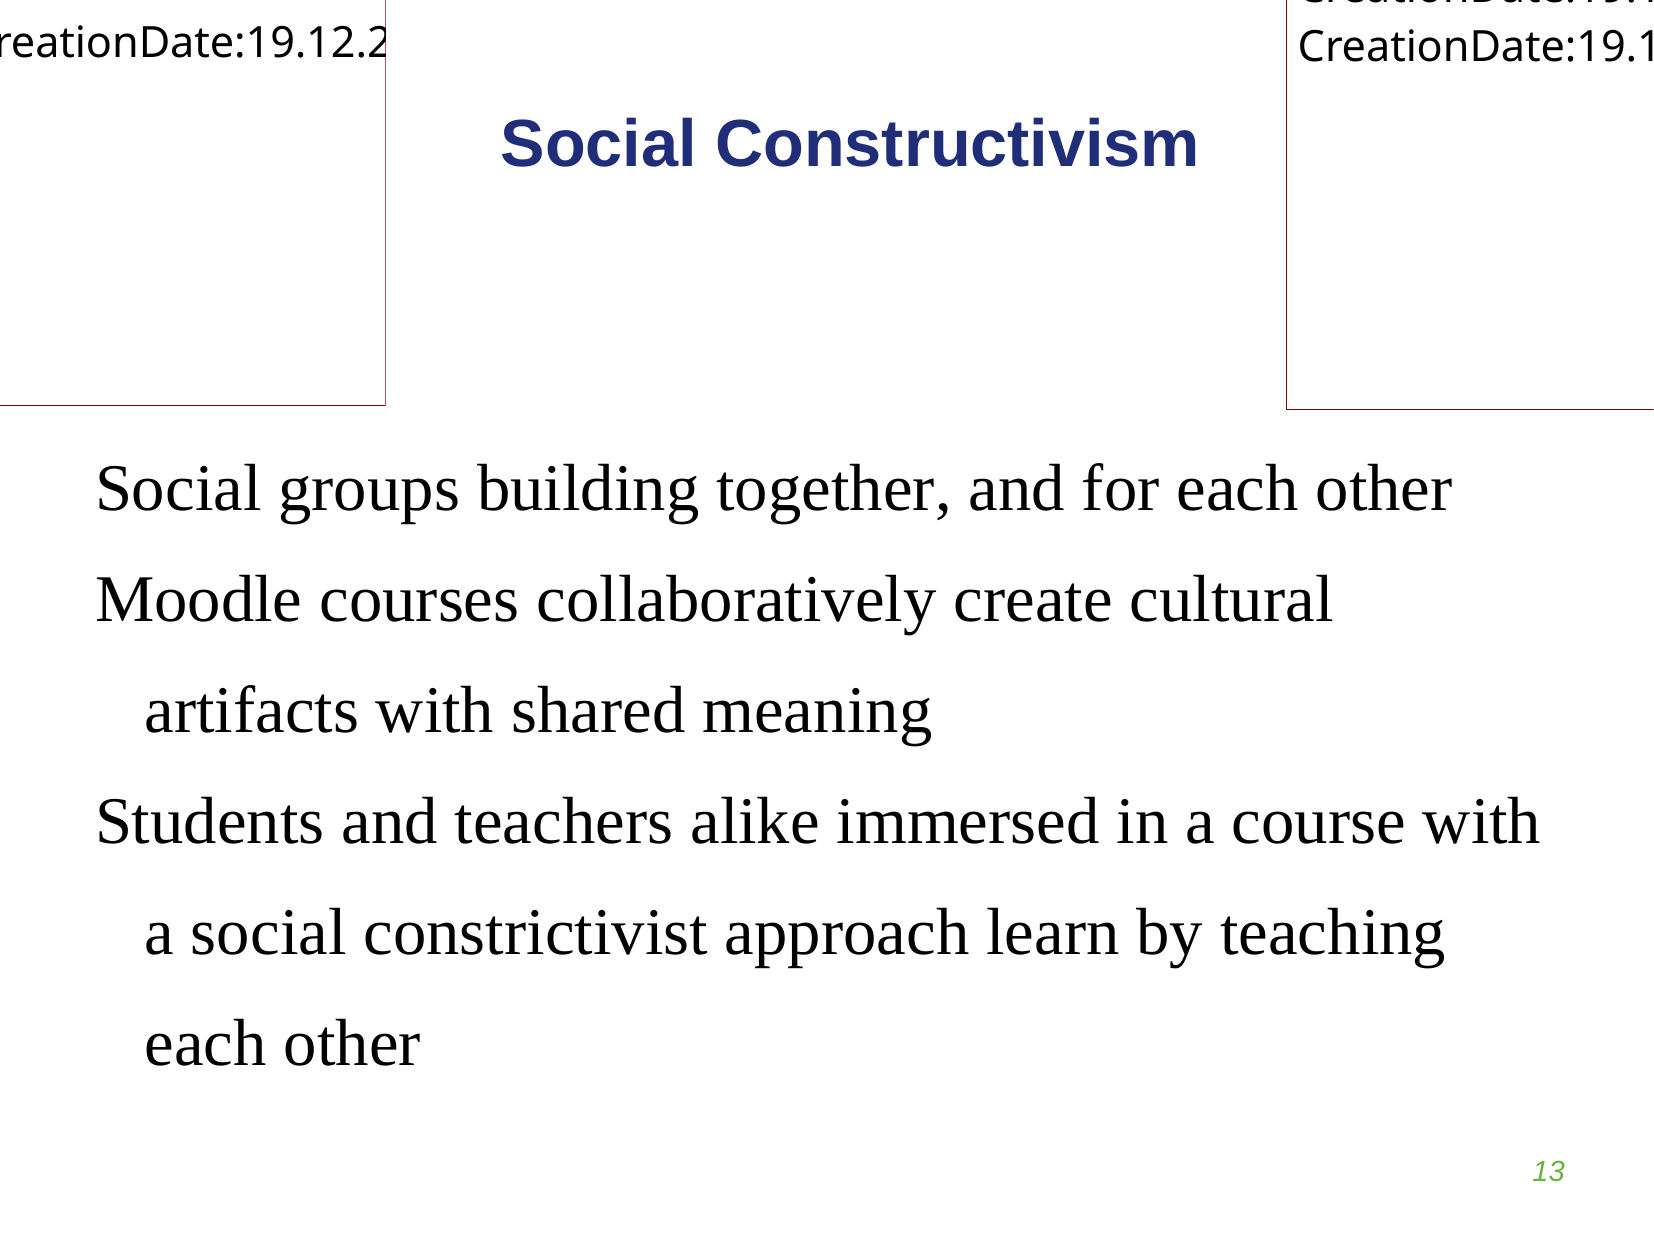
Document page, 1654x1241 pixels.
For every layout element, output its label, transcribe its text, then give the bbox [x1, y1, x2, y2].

list Social groups building together, and for each other Moodle courses collaboratively create cultural artifacts with shared meaning Students and teachers alike immersed in a course with a social constrictivist approach learn by teaching each other [59, 413, 1561, 1152]
title Social Constructivism [409, 39, 1292, 247]
